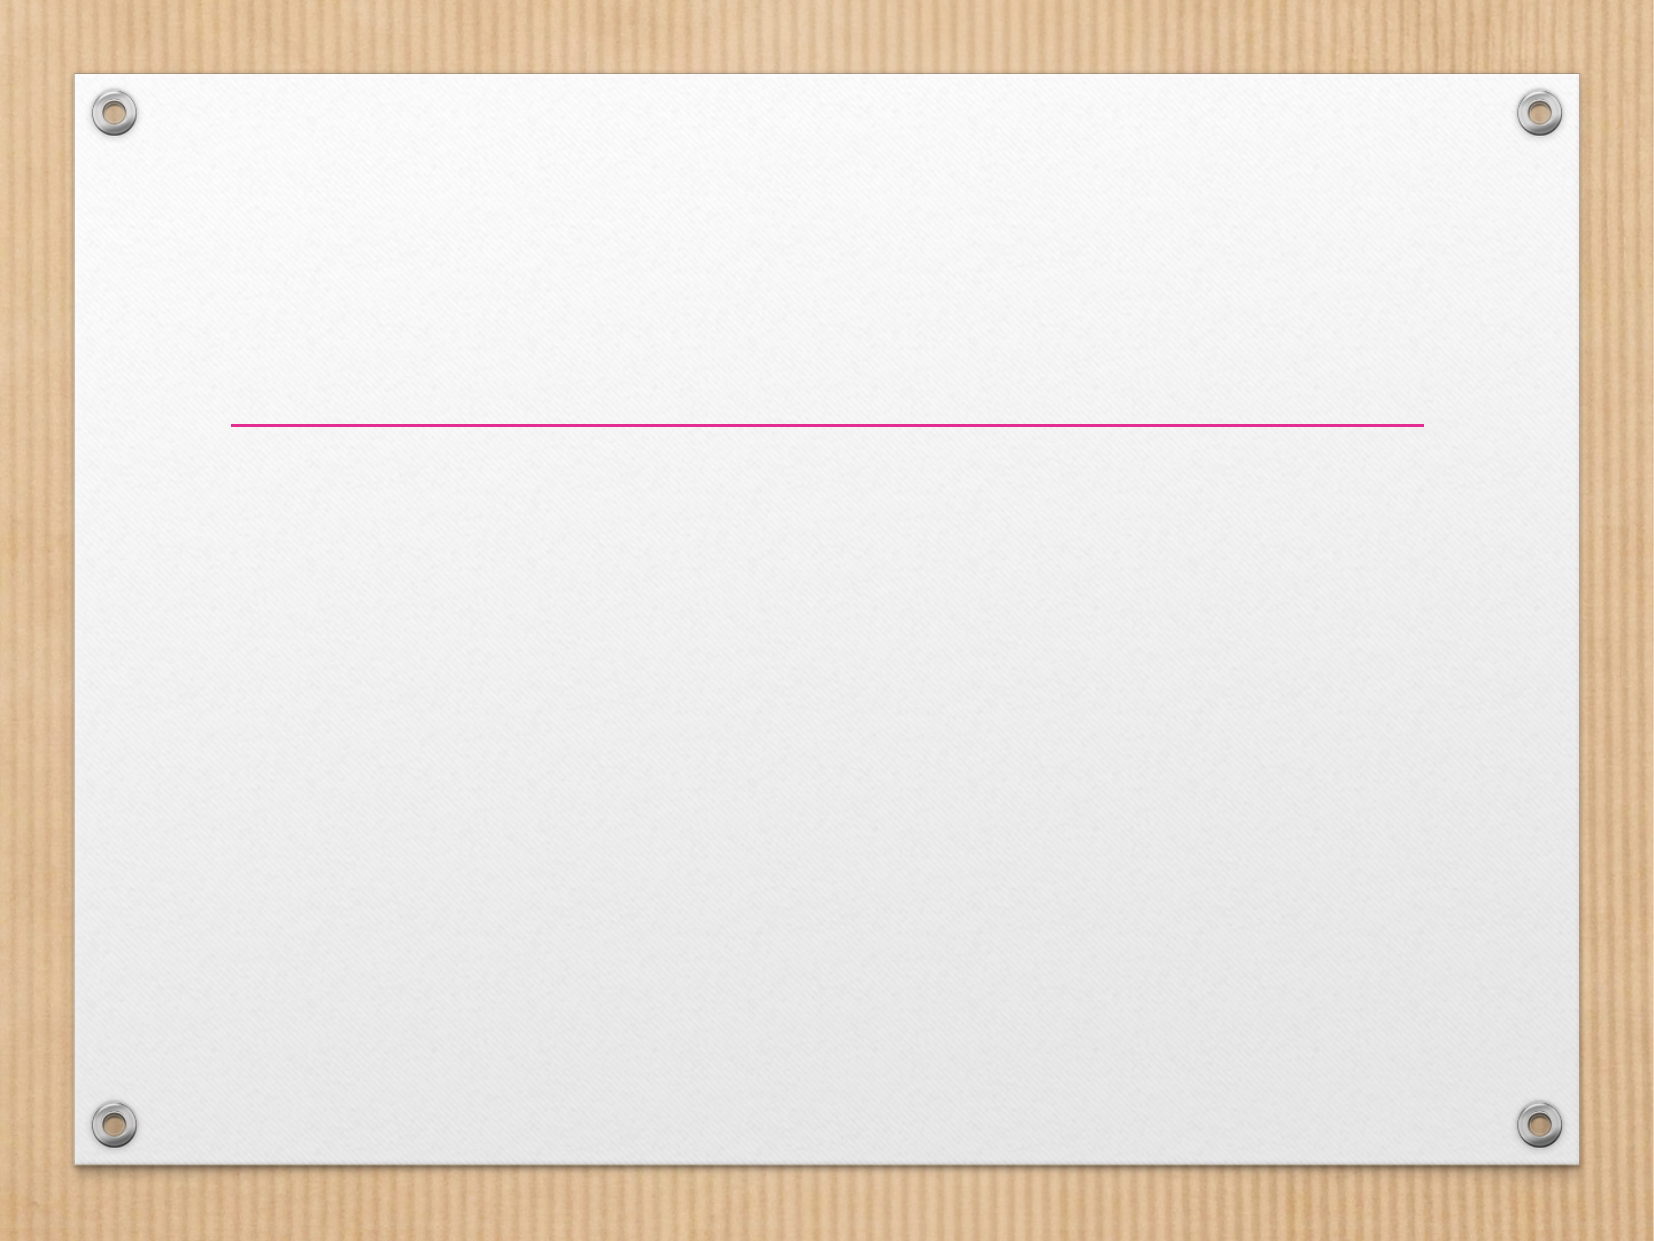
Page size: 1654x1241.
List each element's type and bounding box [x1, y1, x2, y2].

picture [144, 216, 1542, 1003]
